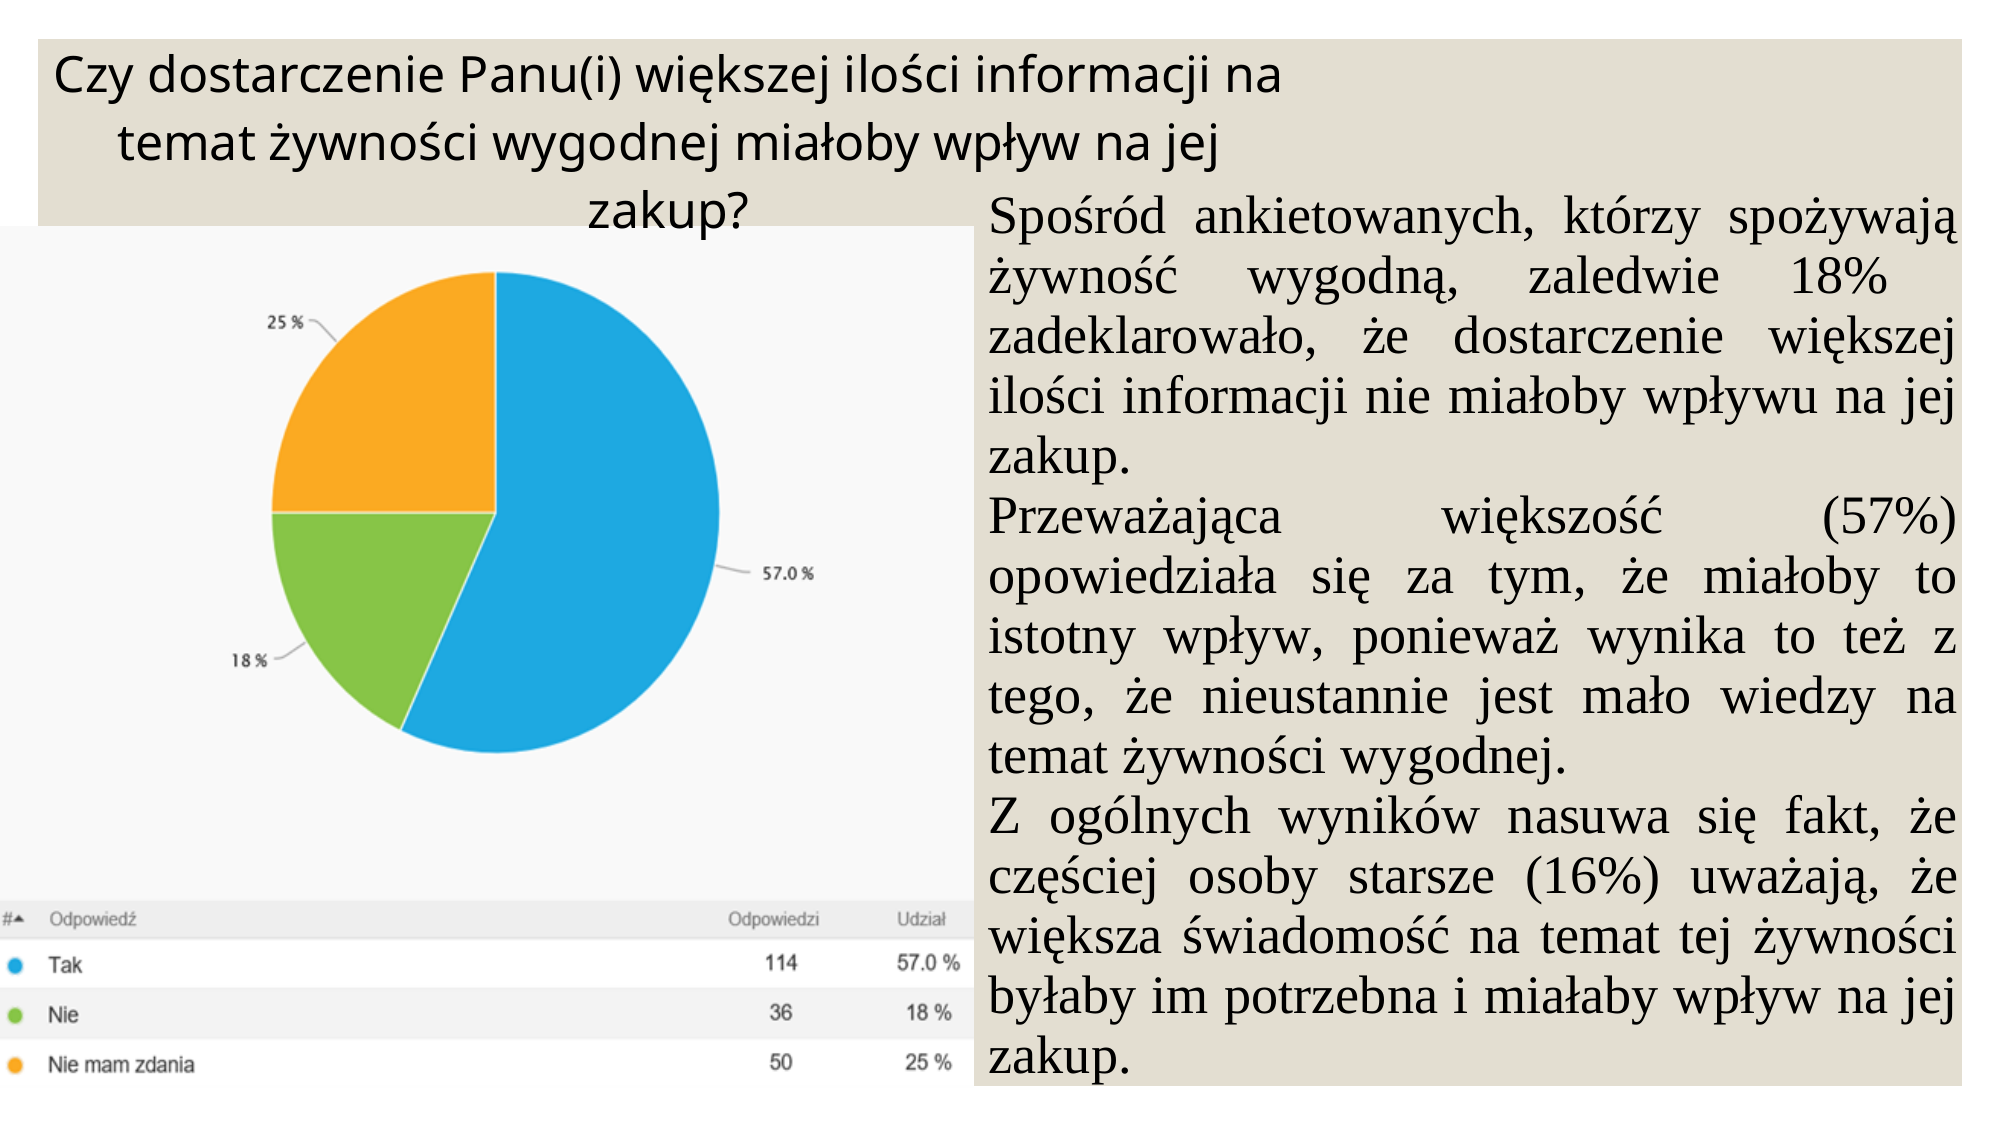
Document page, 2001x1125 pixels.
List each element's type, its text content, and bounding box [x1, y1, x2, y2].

text_box Czy dostarczenie Panu(i) większej ilości informacji na temat żywności wygodnej miałoby wpływ na jej zakup? [26, 31, 1312, 251]
picture [0, 226, 973, 1088]
text_box Spośród ankietowanych, którzy spożywają żywność wygodną, zaledwie 18% zadeklarowało, że dostarczenie większej ilości informacji nie miałoby wpływu na jej zakup. Przeważająca większość (57%) opowiedziała się za tym, że miałoby to istotny wpływ, ponieważ wynika to też z tego, że nieustannie jest mało wiedzy na temat żywności wygodnej. Z ogólnych wyników nasuwa się fakt, że częściej osoby starsze (16%) uważają, że większa świadomość na temat tej żywności byłaby im potrzebna i miałaby wpływ na jej zakup. [973, 177, 1974, 1093]
